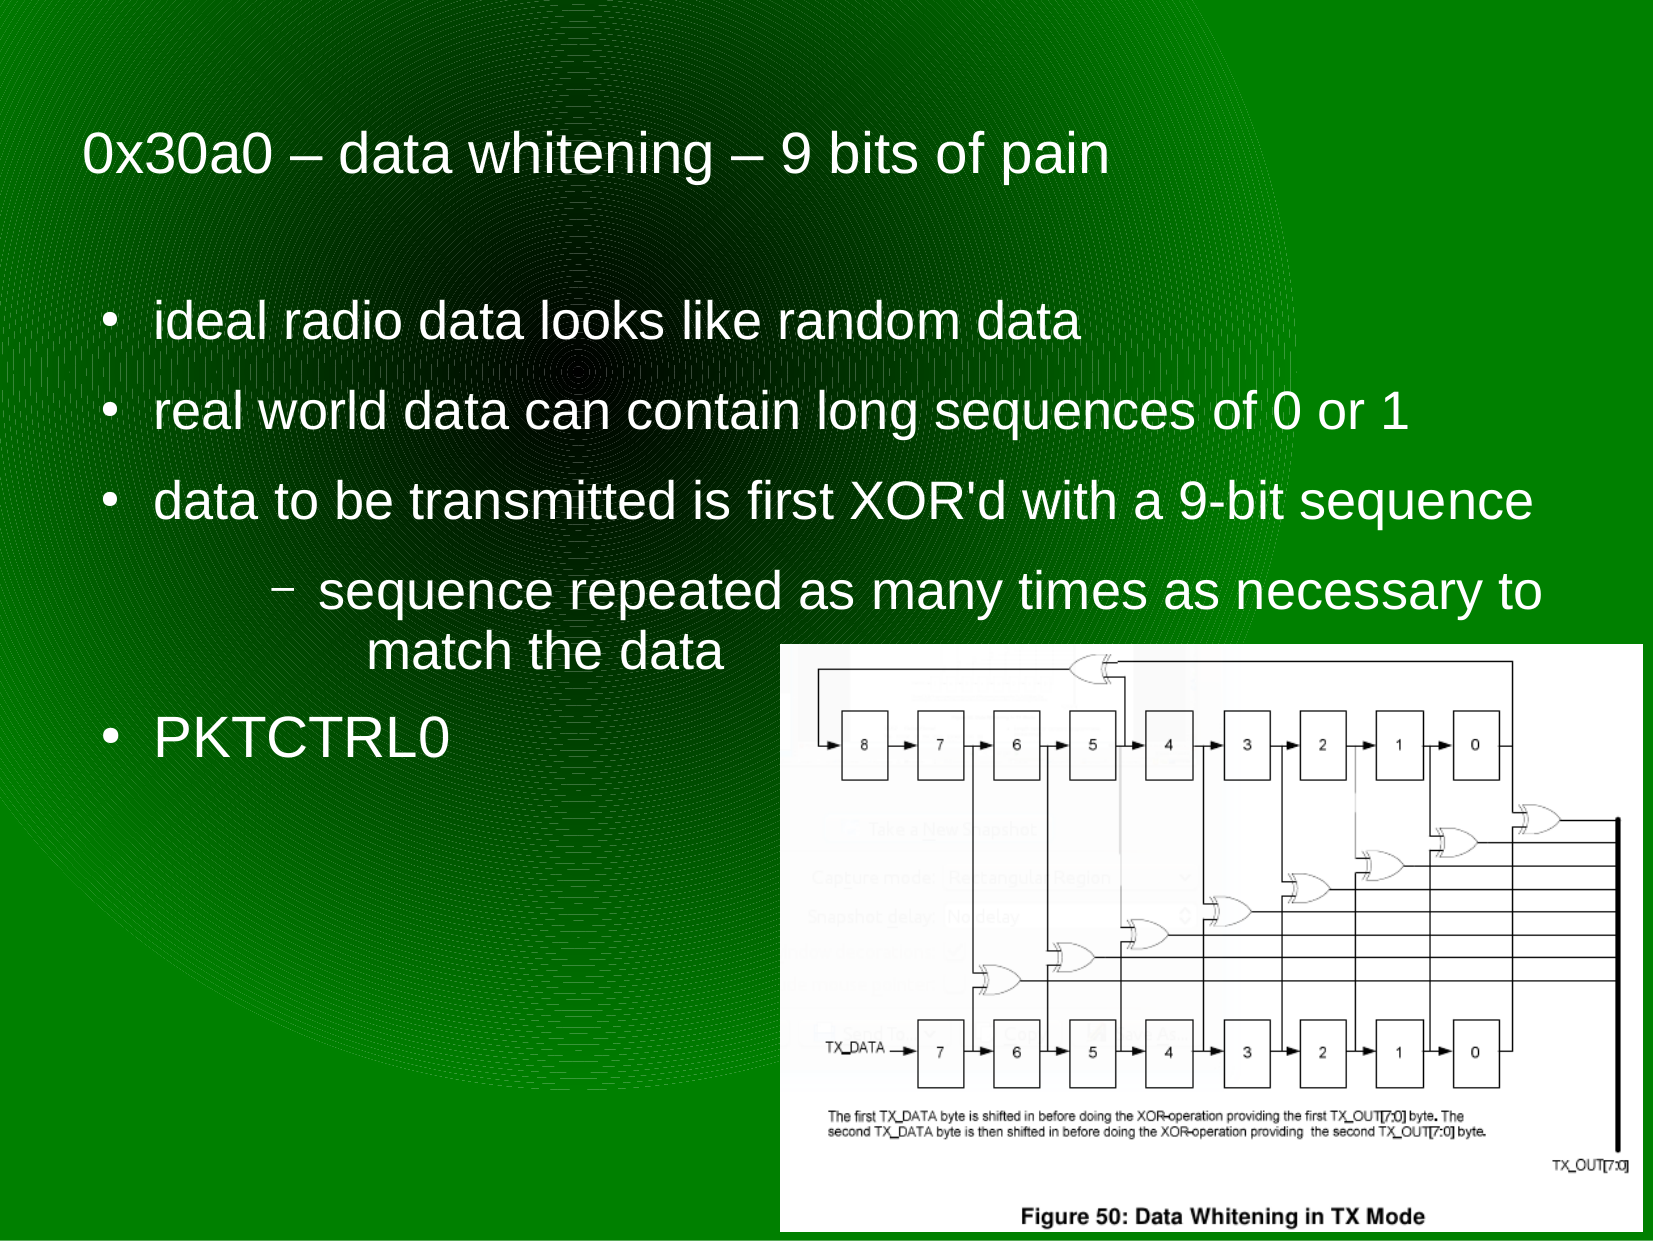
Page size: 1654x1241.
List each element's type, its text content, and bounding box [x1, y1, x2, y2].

list ideal radio data looks like random data real world data can contain long sequences of 0 or 1 data to be transmitted is first XOR'd with a 9-bit sequence sequence repeated as many times as necessary to match the data PKTCTRL0 [82, 290, 1571, 1109]
title 0x30a0 – data whitening – 9 bits of pain [82, 49, 1571, 257]
picture [780, 644, 1643, 1232]
